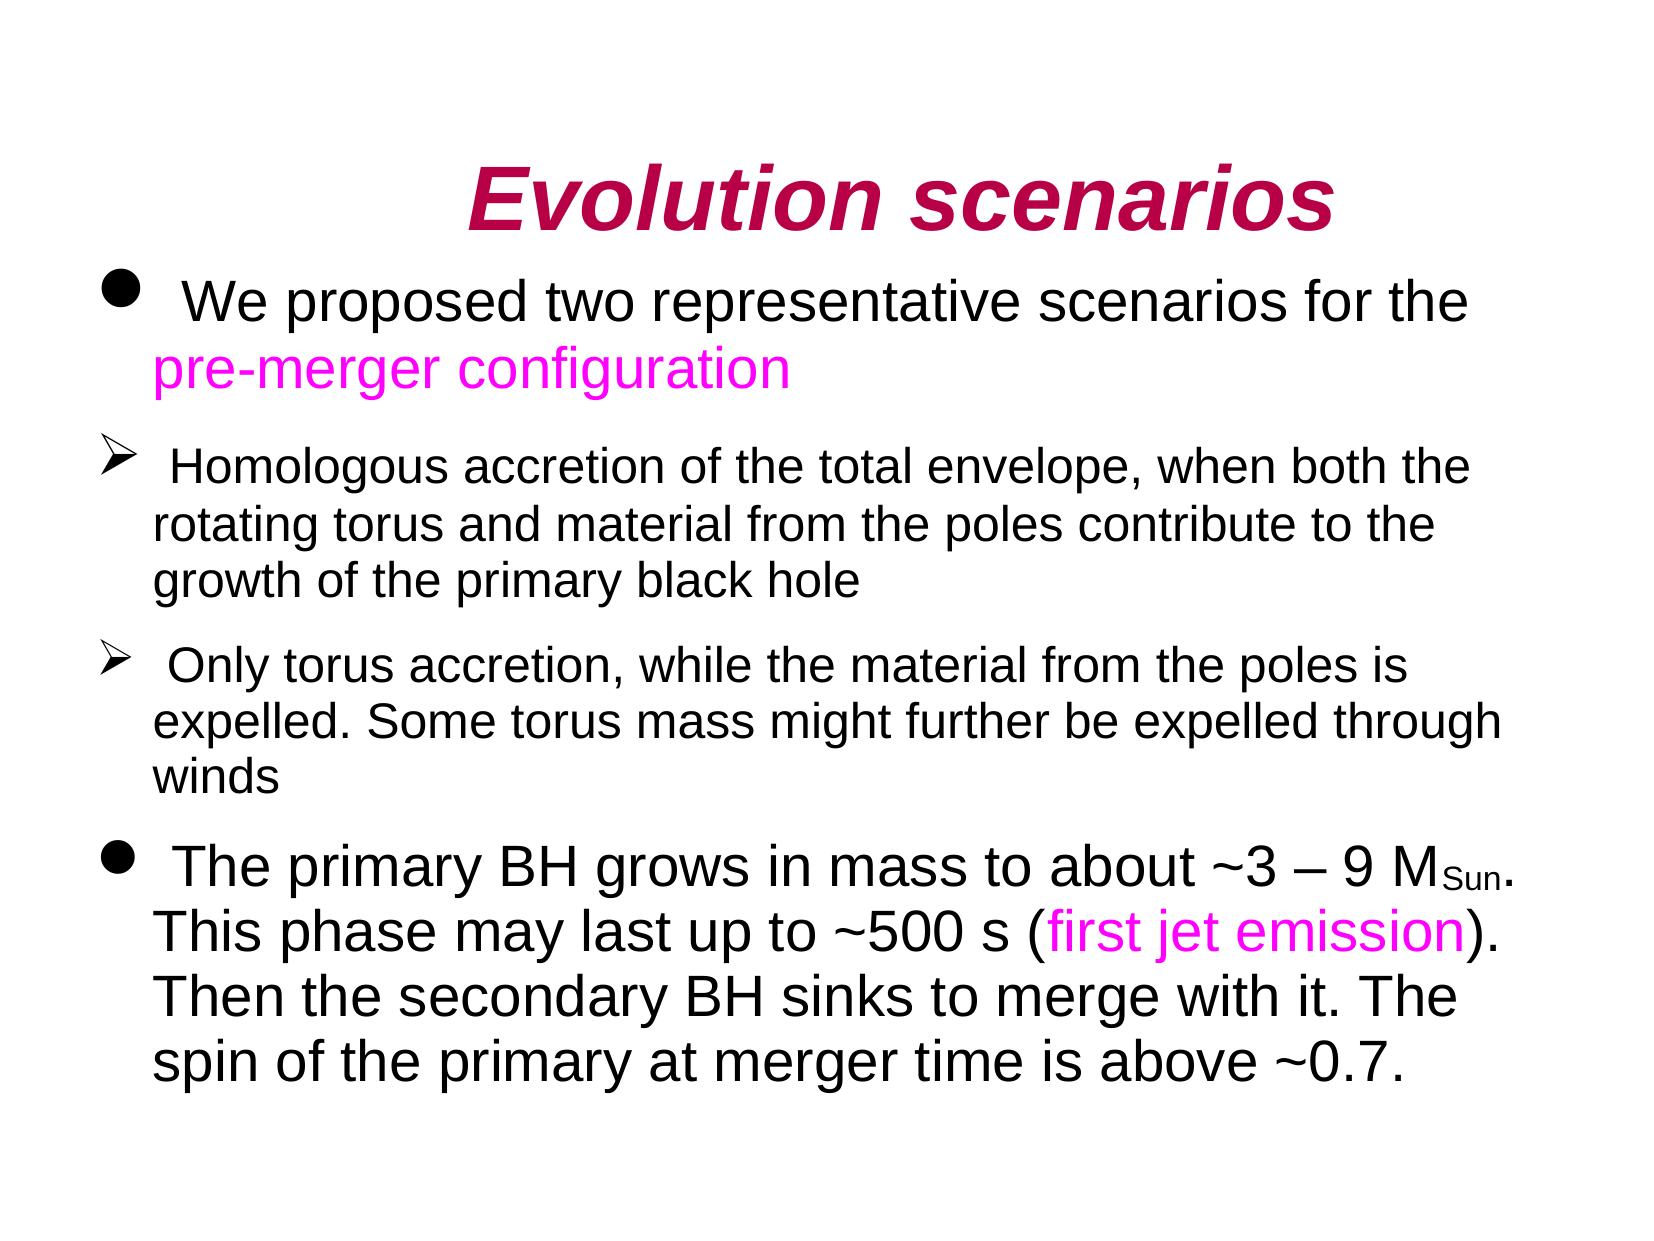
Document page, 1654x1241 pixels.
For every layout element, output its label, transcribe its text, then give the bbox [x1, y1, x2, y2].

text_box We proposed two representative scenarios for the pre-merger configuration Homologous accretion of the total envelope, when both the rotating torus and material from the poles contribute to the growth of the primary black hole Only torus accretion, while the material from the poles is expelled. Some torus mass might further be expelled through winds The primary BH grows in mass to about ~3 – 9 MSun. This phase may last up to ~500 s (first jet emission). Then the secondary BH sinks to merge with it. The spin of the primary at merger time is above ~0.7. [96, 262, 1538, 1241]
text_box Evolution scenarios [153, 23, 1654, 376]
